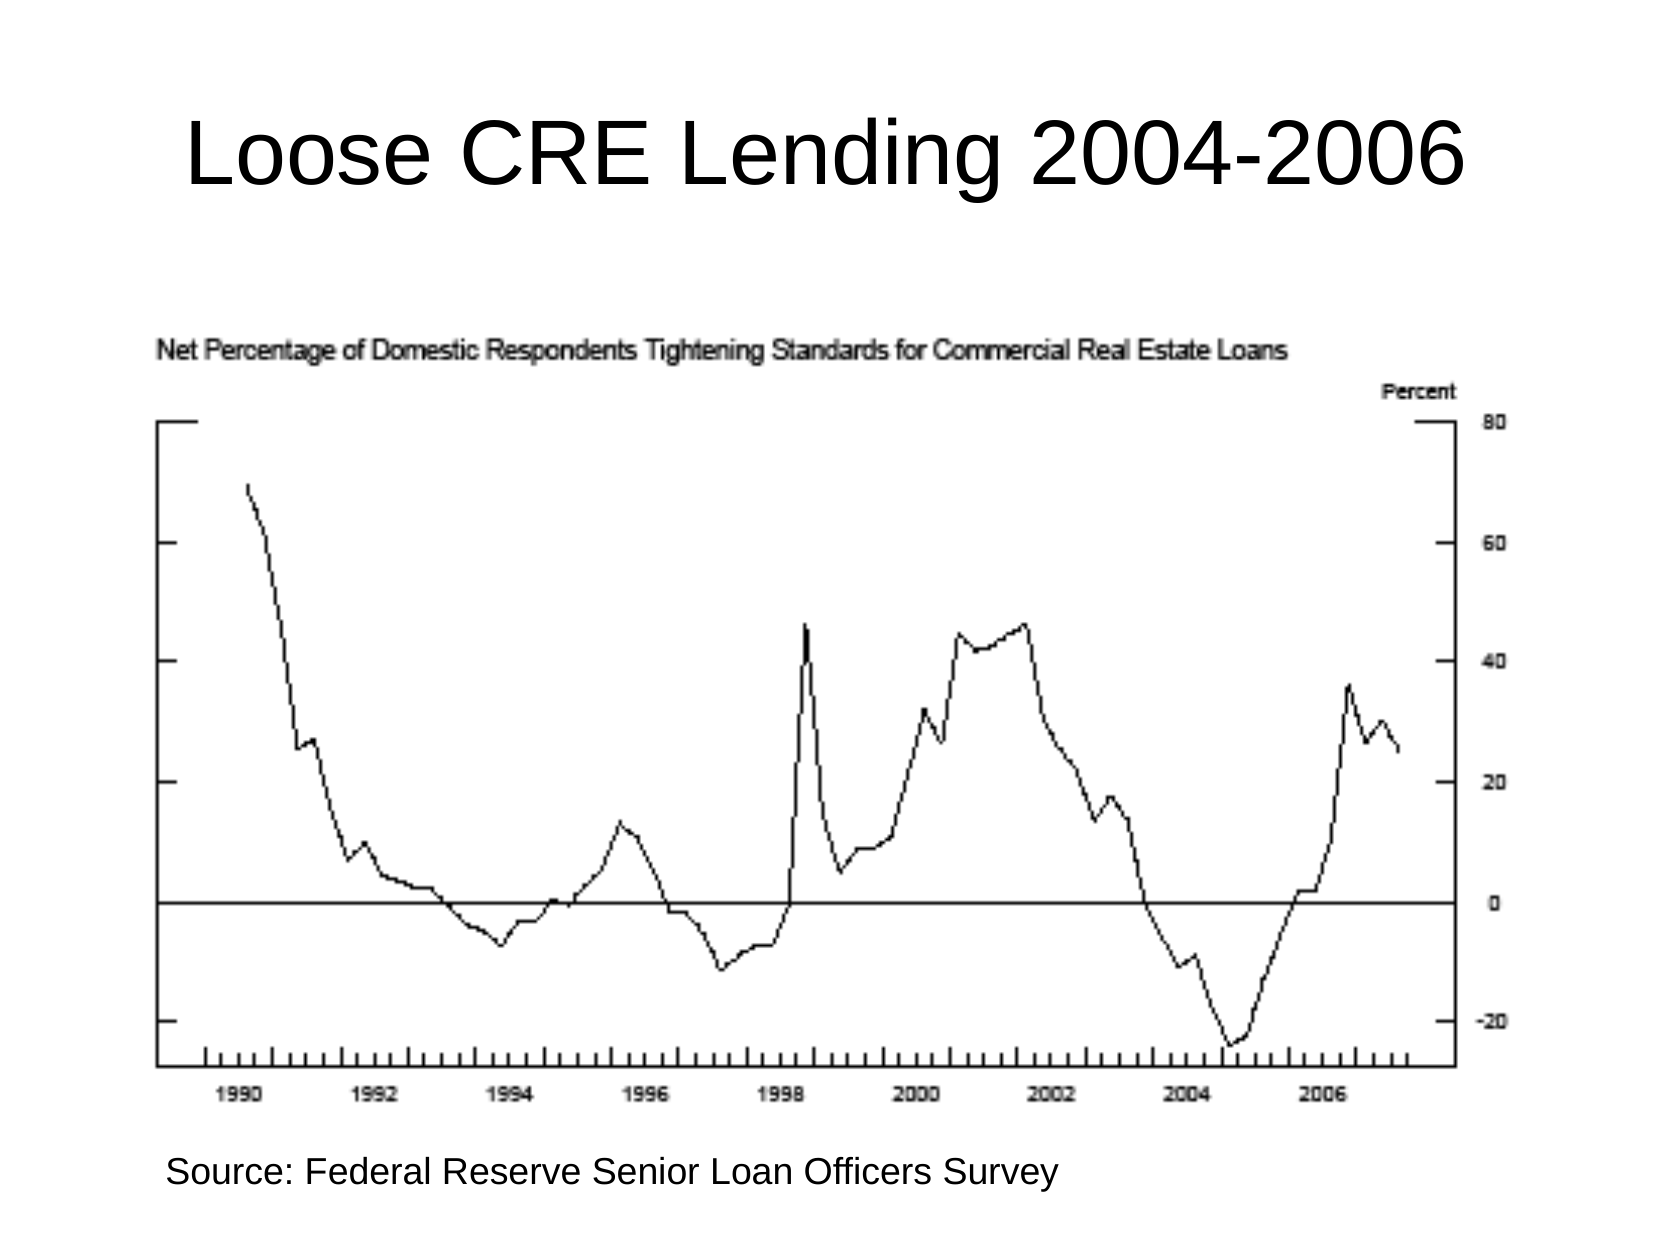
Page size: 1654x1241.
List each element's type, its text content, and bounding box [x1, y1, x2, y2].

title Loose CRE Lending 2004-2006 [82, 56, 1571, 250]
picture [75, 288, 1576, 1166]
text_box Source: Federal Reserve Senior Loan Officers Survey [150, 1143, 1276, 1201]
